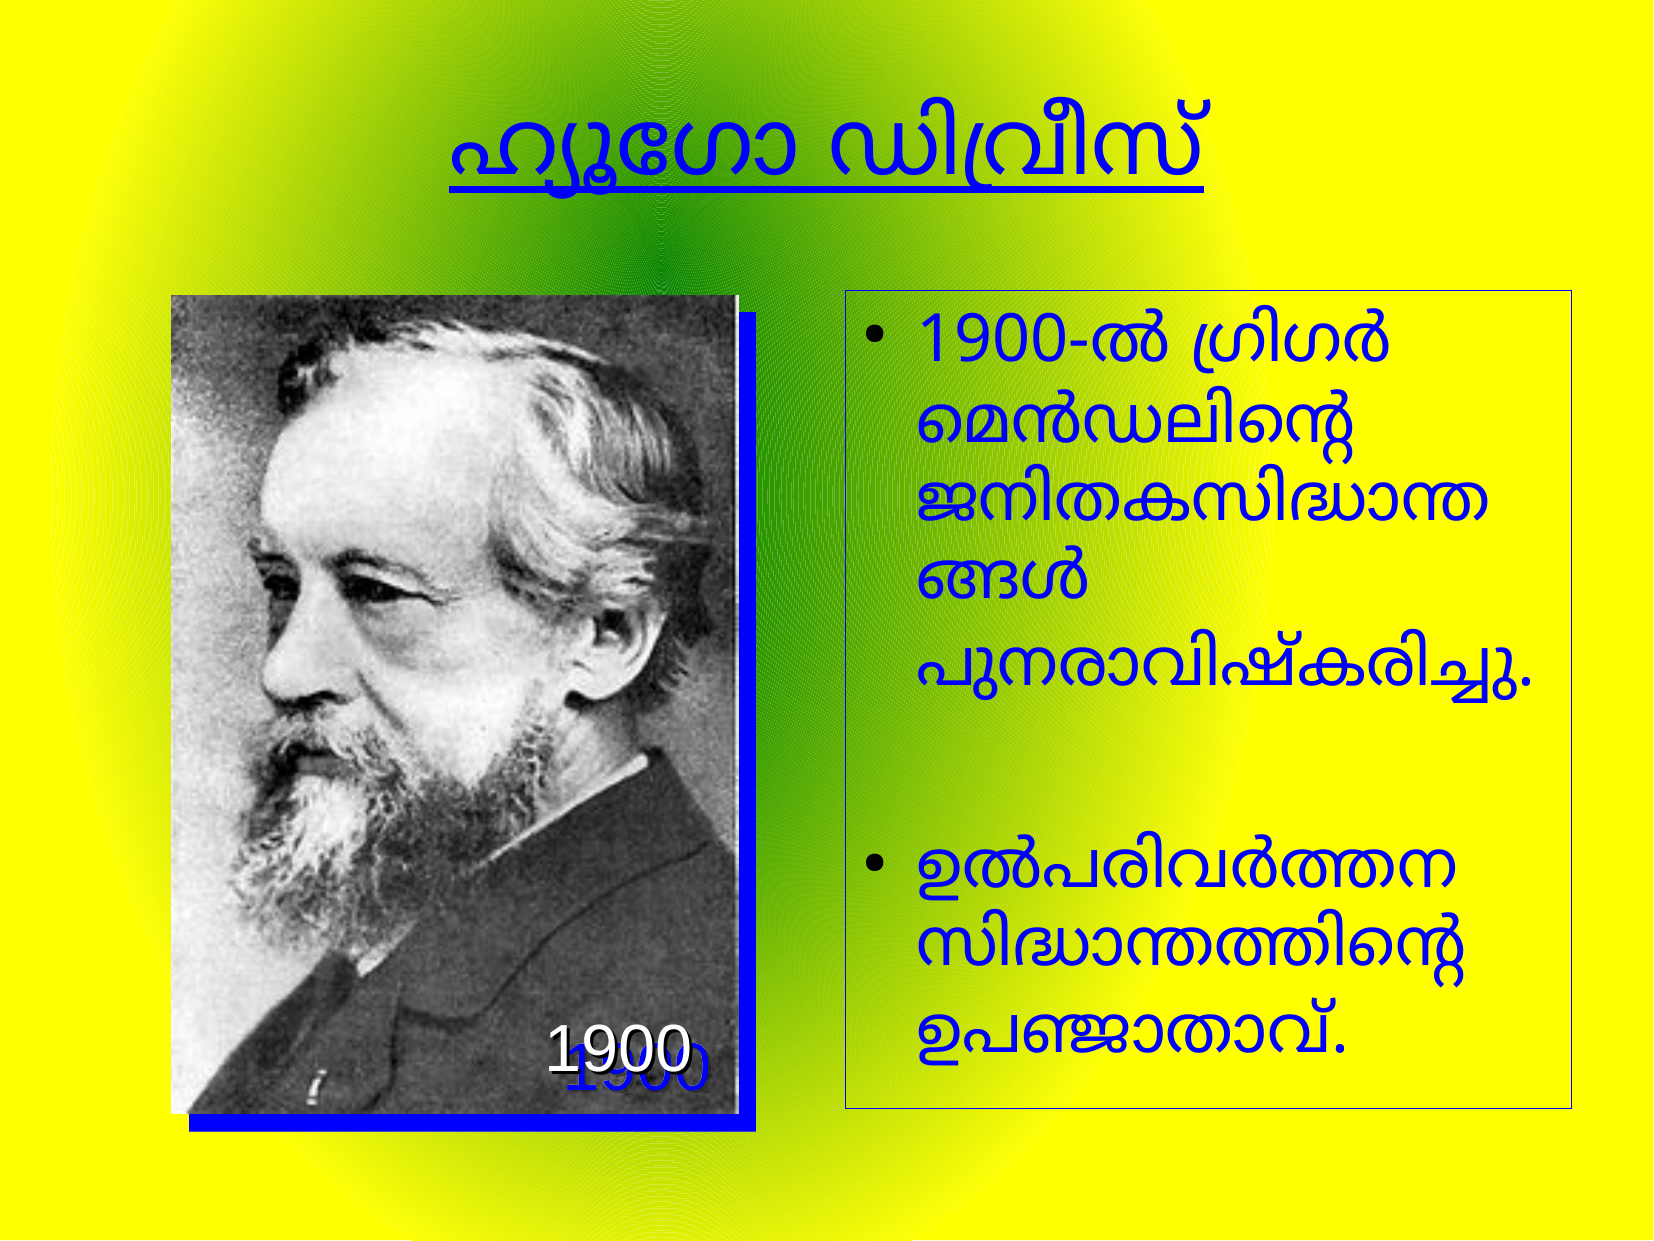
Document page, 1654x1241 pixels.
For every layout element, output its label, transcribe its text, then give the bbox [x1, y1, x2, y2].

picture [171, 295, 739, 1114]
text_box 1900 [530, 1003, 709, 1094]
title ഹ്യൂഗോ ഡിവ്രീസ് [82, 56, 1571, 250]
list 1900-ല്‍ ഗ്രിഗര്‍ മെന്‍ഡലിന്റെ ജനിതകസിദ്ധാന്തങ്ങള്‍ പുനരാവിഷ്കരിച്ചു. ഉല്‍പരിവര്‍ത്തന സിദ്ധാന്തത്തിന്റെ ഉപഞ്ജാതാവ്. [845, 290, 1572, 1109]
